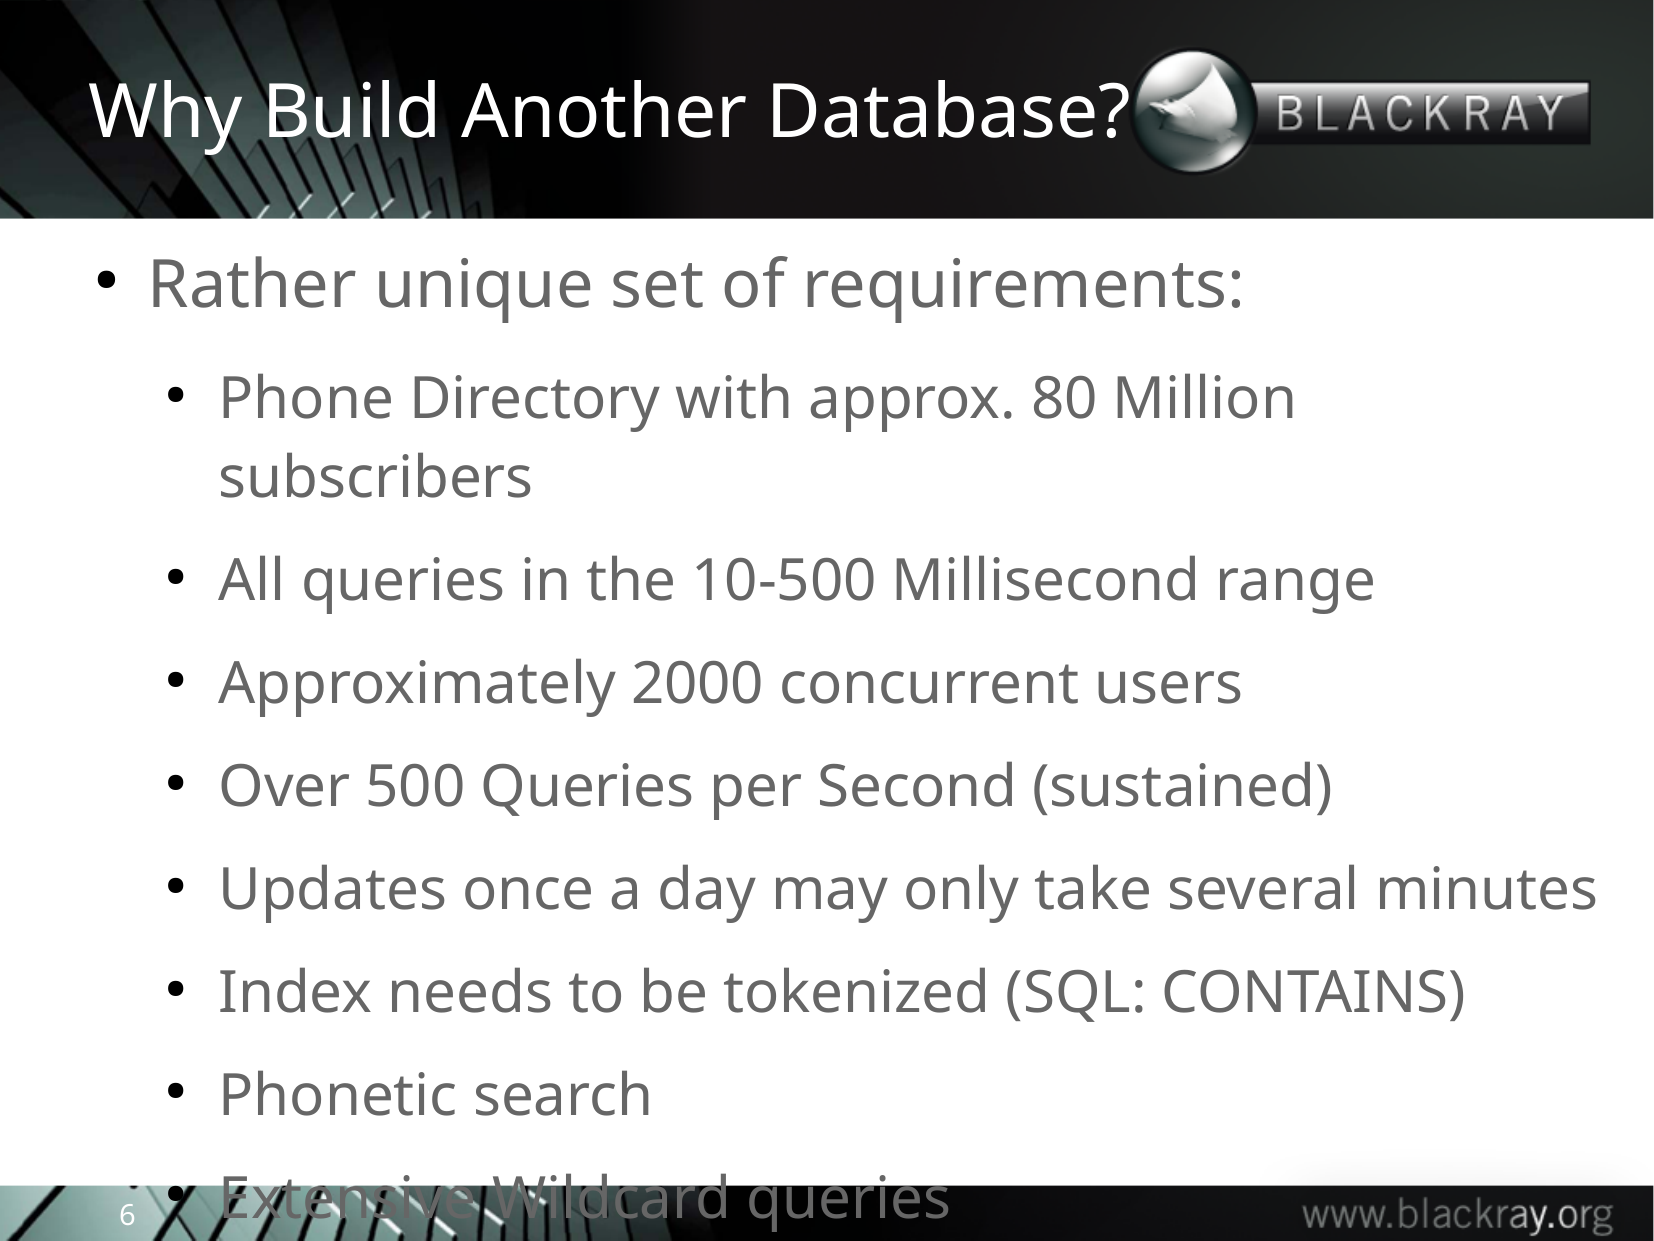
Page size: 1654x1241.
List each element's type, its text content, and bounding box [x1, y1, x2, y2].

title Why Build Another Database? [88, 38, 1577, 178]
list Rather unique set of requirements: Phone Directory with approx. 80 Million subscribers All queries in the 10-500 Millisecond range Approximately 2000 concurrent users Over 500 Queries per Second (sustained) Updates once a day may only take several minutes Index needs to be tokenized (SQL: CONTAINS) Phonetic search Extensive Wildcard queries (leading/midspan/trailing) [76, 236, 1625, 1152]
picture [0, 0, 1654, 1241]
